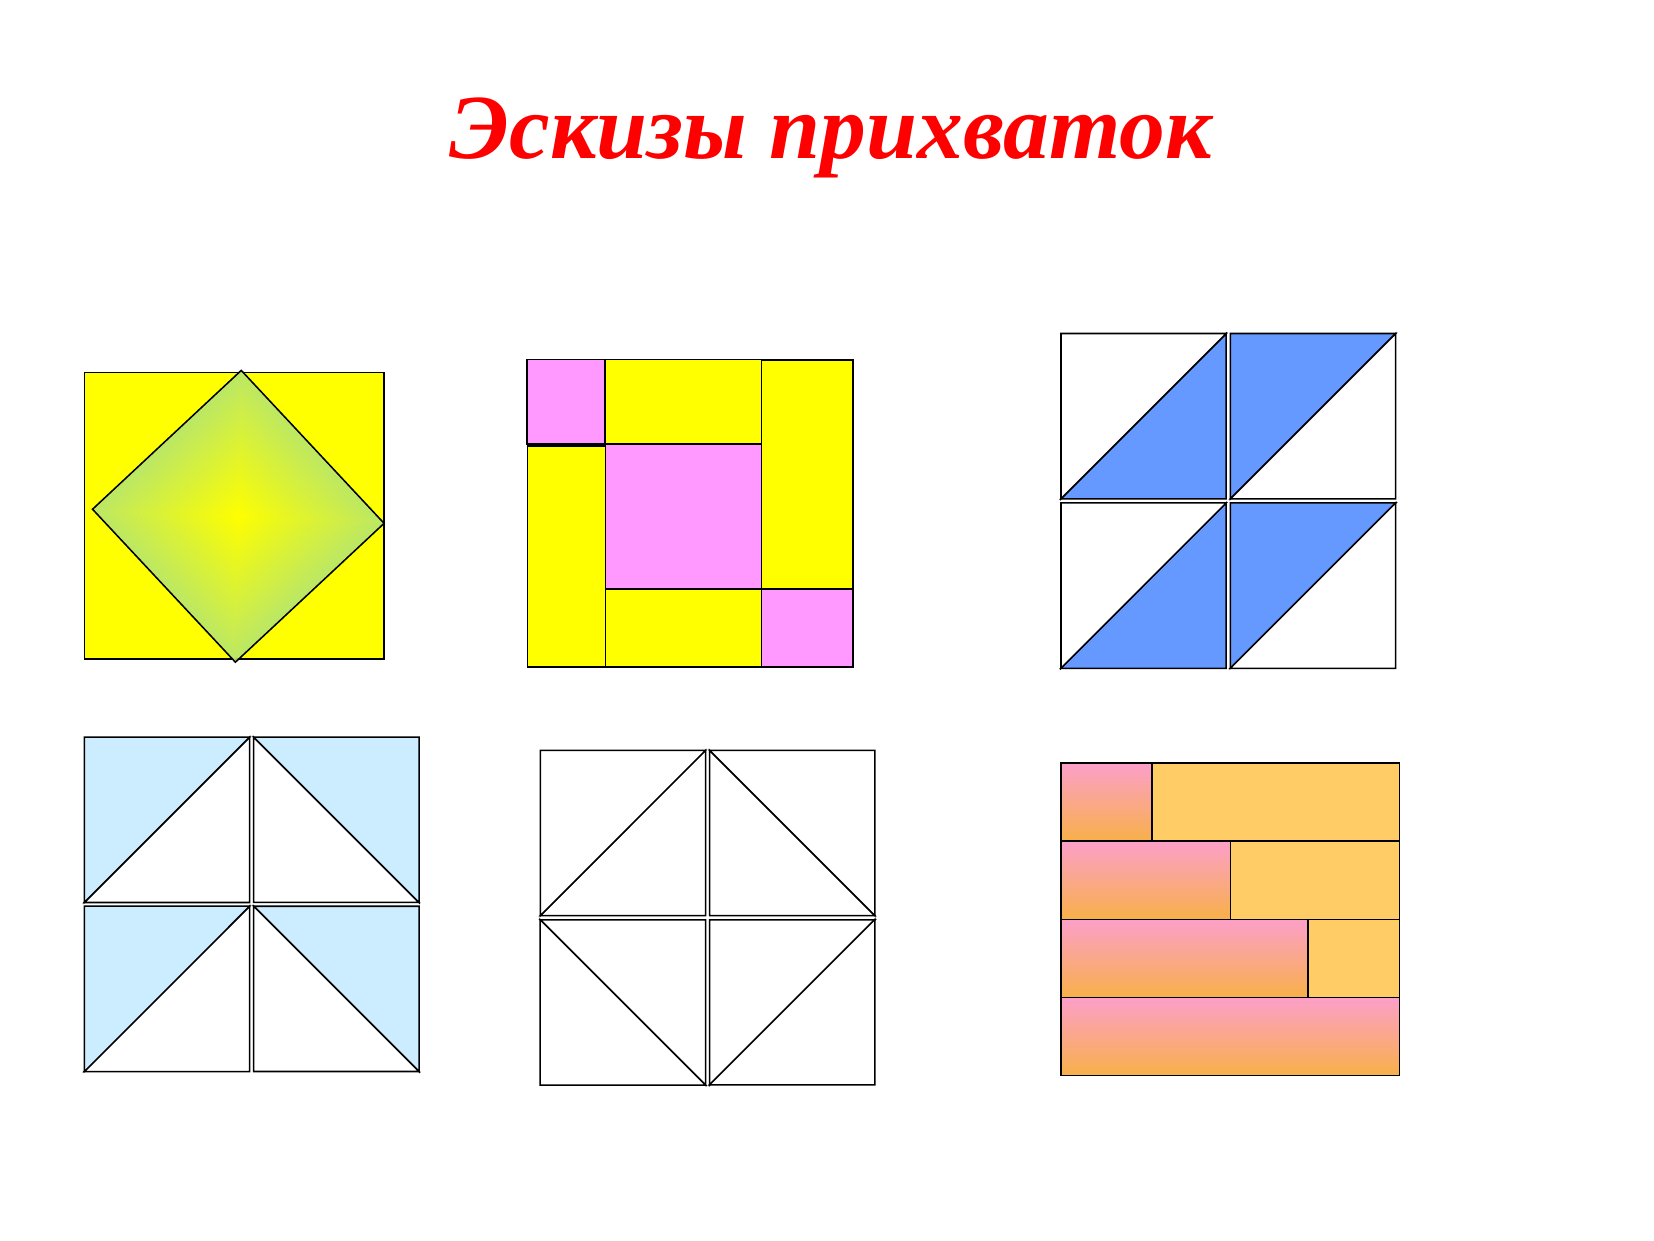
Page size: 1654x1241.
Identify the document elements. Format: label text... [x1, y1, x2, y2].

text_box [1060, 763, 1400, 1076]
text_box [1060, 502, 1227, 669]
text_box [527, 359, 853, 668]
text_box [709, 750, 875, 916]
text_box [1230, 502, 1396, 669]
text_box [84, 906, 250, 1072]
text_box [540, 750, 706, 916]
text_box [540, 919, 706, 1086]
text_box [1060, 333, 1227, 499]
text_box [84, 370, 385, 663]
text_box [1230, 333, 1396, 499]
title Эскизы прихваток [118, 59, 1565, 221]
text_box [253, 737, 420, 903]
text_box [84, 737, 250, 903]
text_box [709, 919, 875, 1086]
text_box [253, 906, 420, 1072]
